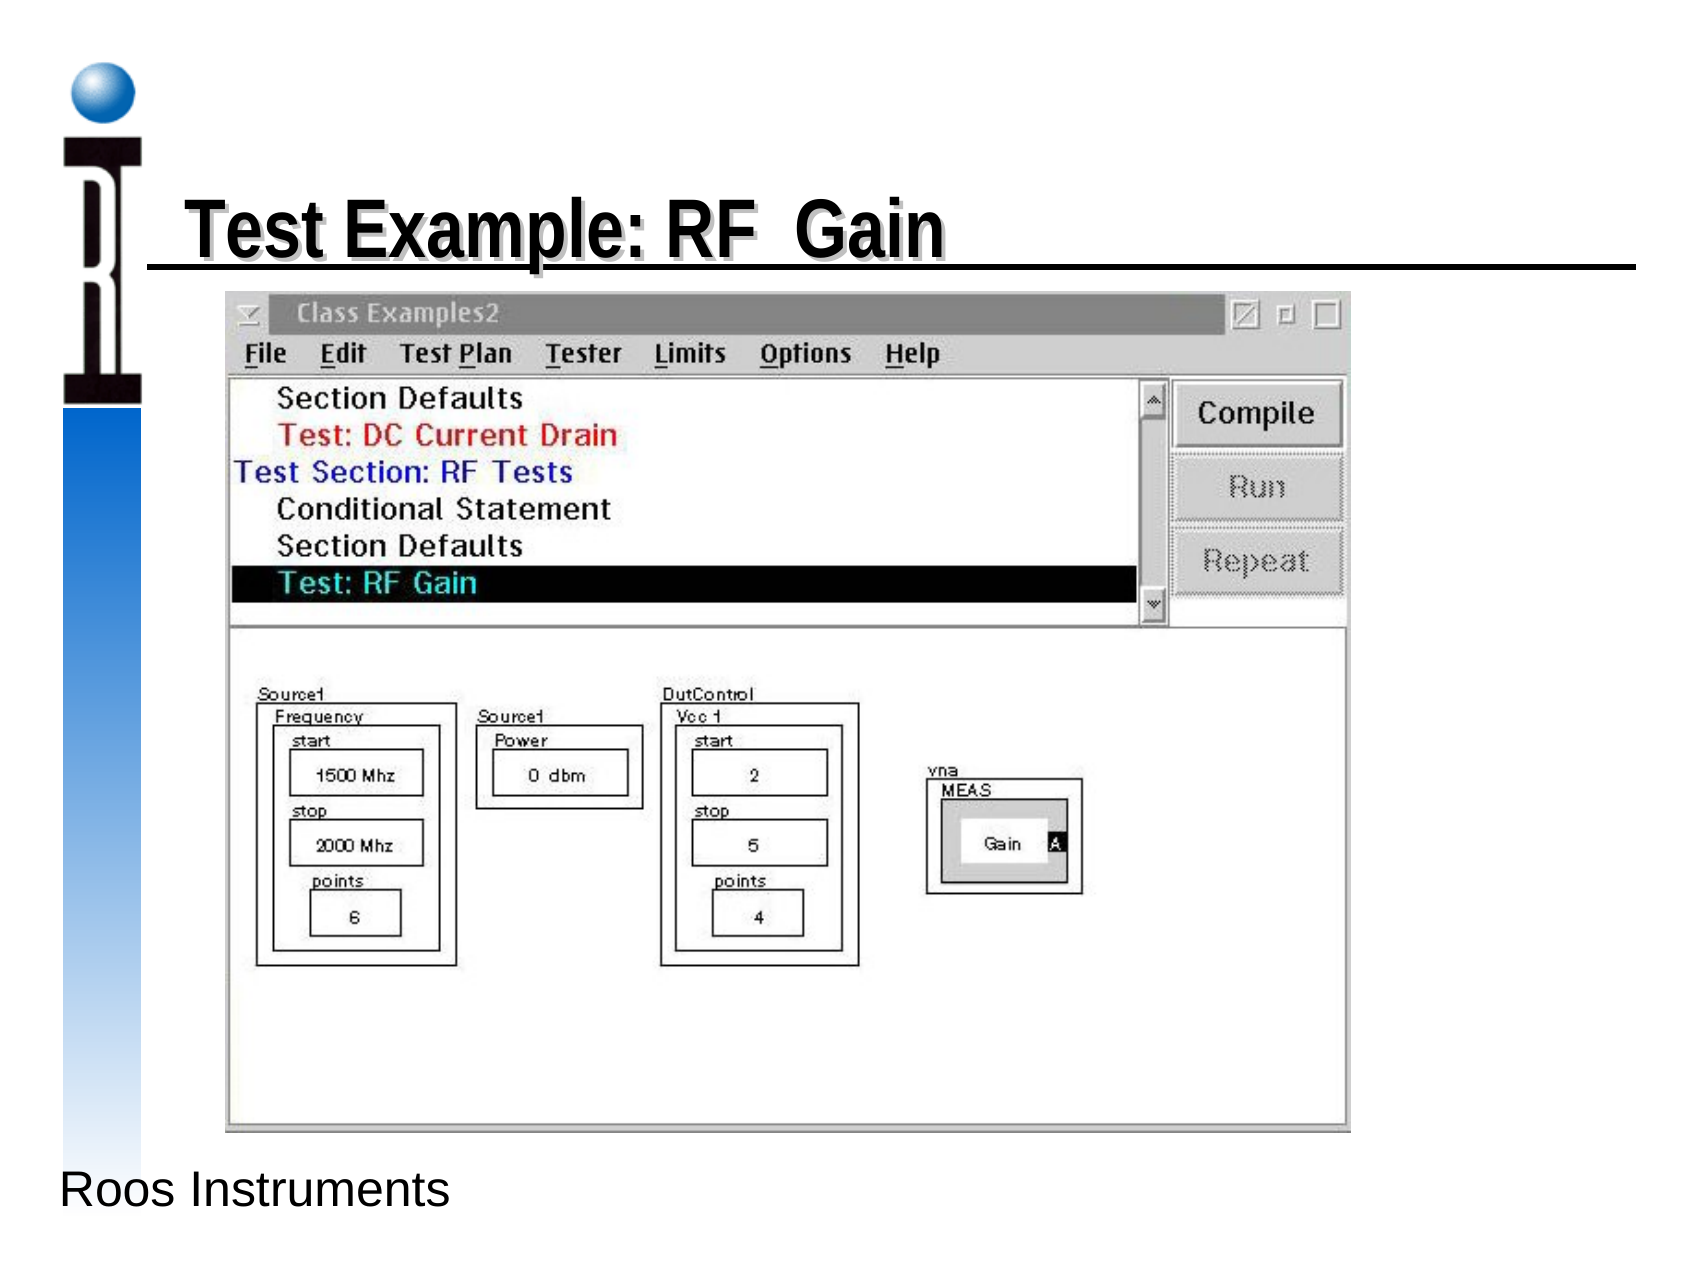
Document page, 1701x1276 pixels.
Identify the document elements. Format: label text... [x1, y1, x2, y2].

picture [59, 58, 147, 411]
text_box Test Example: RF Gain [184, 92, 1539, 272]
picture [225, 291, 1351, 1133]
